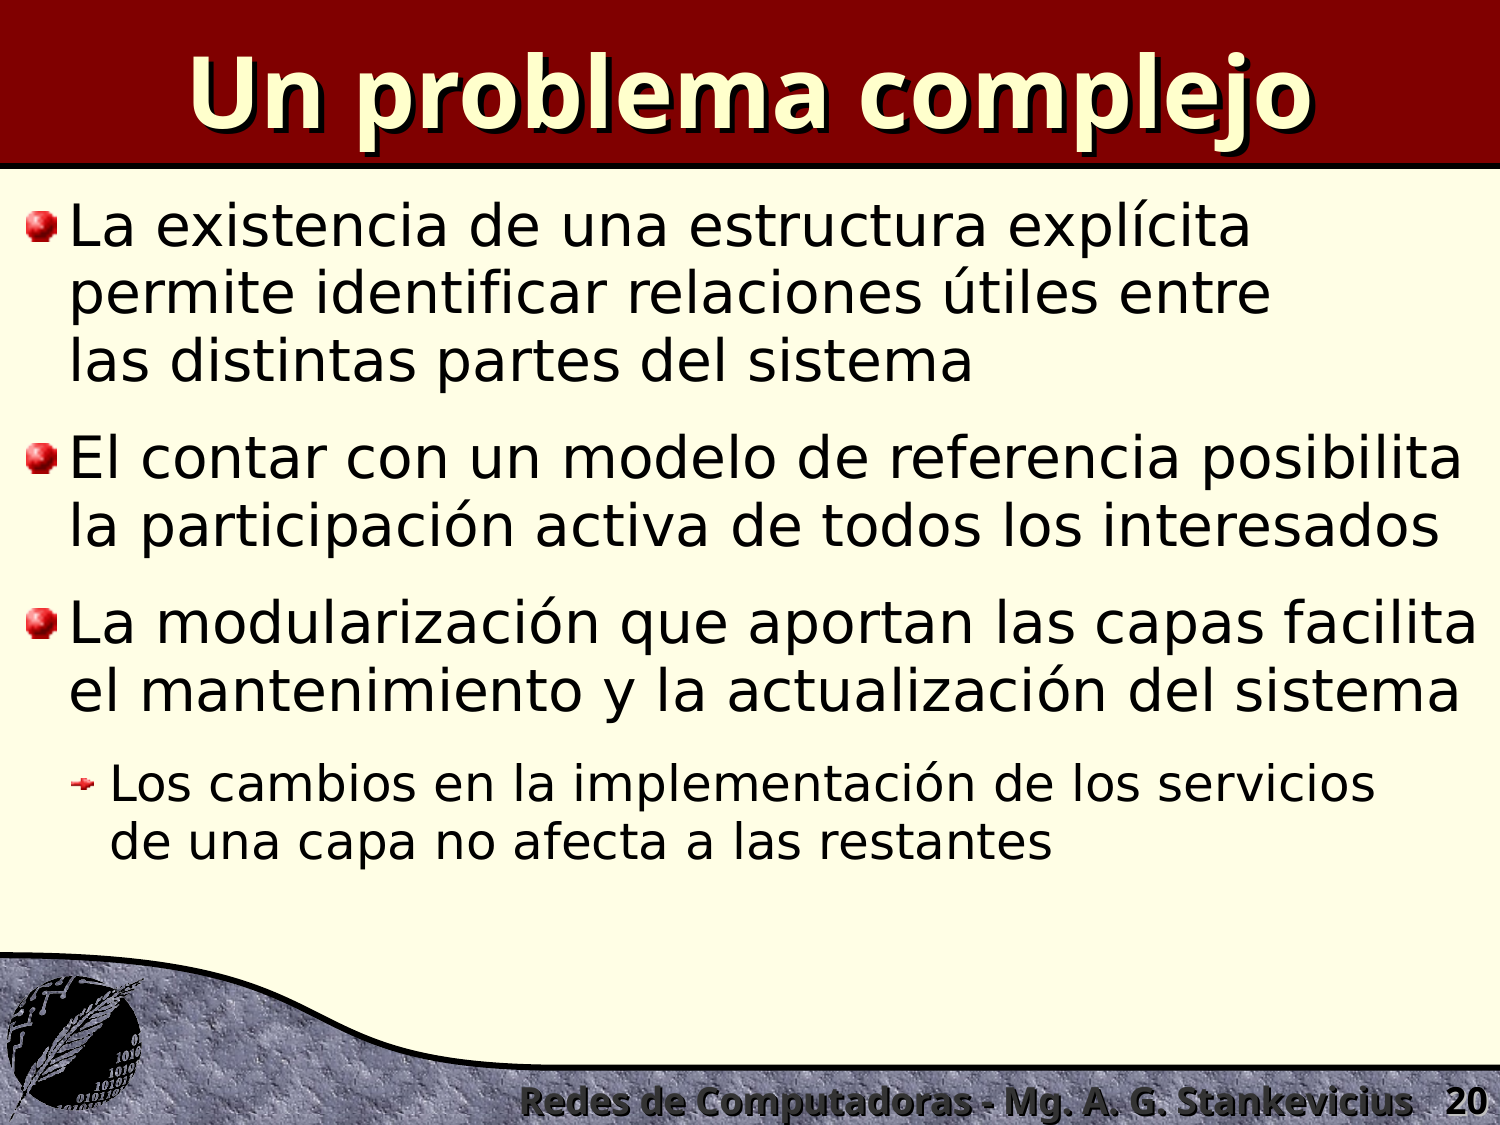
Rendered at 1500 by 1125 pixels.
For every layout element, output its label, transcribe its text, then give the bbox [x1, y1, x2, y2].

list La existencia de una estructura explícita permite identificar relaciones útiles entre las distintas partes del sistema El contar con un modelo de referencia posibilita la participación activa de todos los interesados La modularización que aportan las capas facilita el mantenimiento y la actualización del sistema Los cambios en la implementación de los servicios de una capa no afecta a las restantes [11, 192, 1486, 921]
title Un problema complejo [15, 5, 1485, 160]
picture [1047, 1100, 1054, 1110]
picture [790, 1100, 795, 1110]
picture [0, 959, 1500, 1125]
